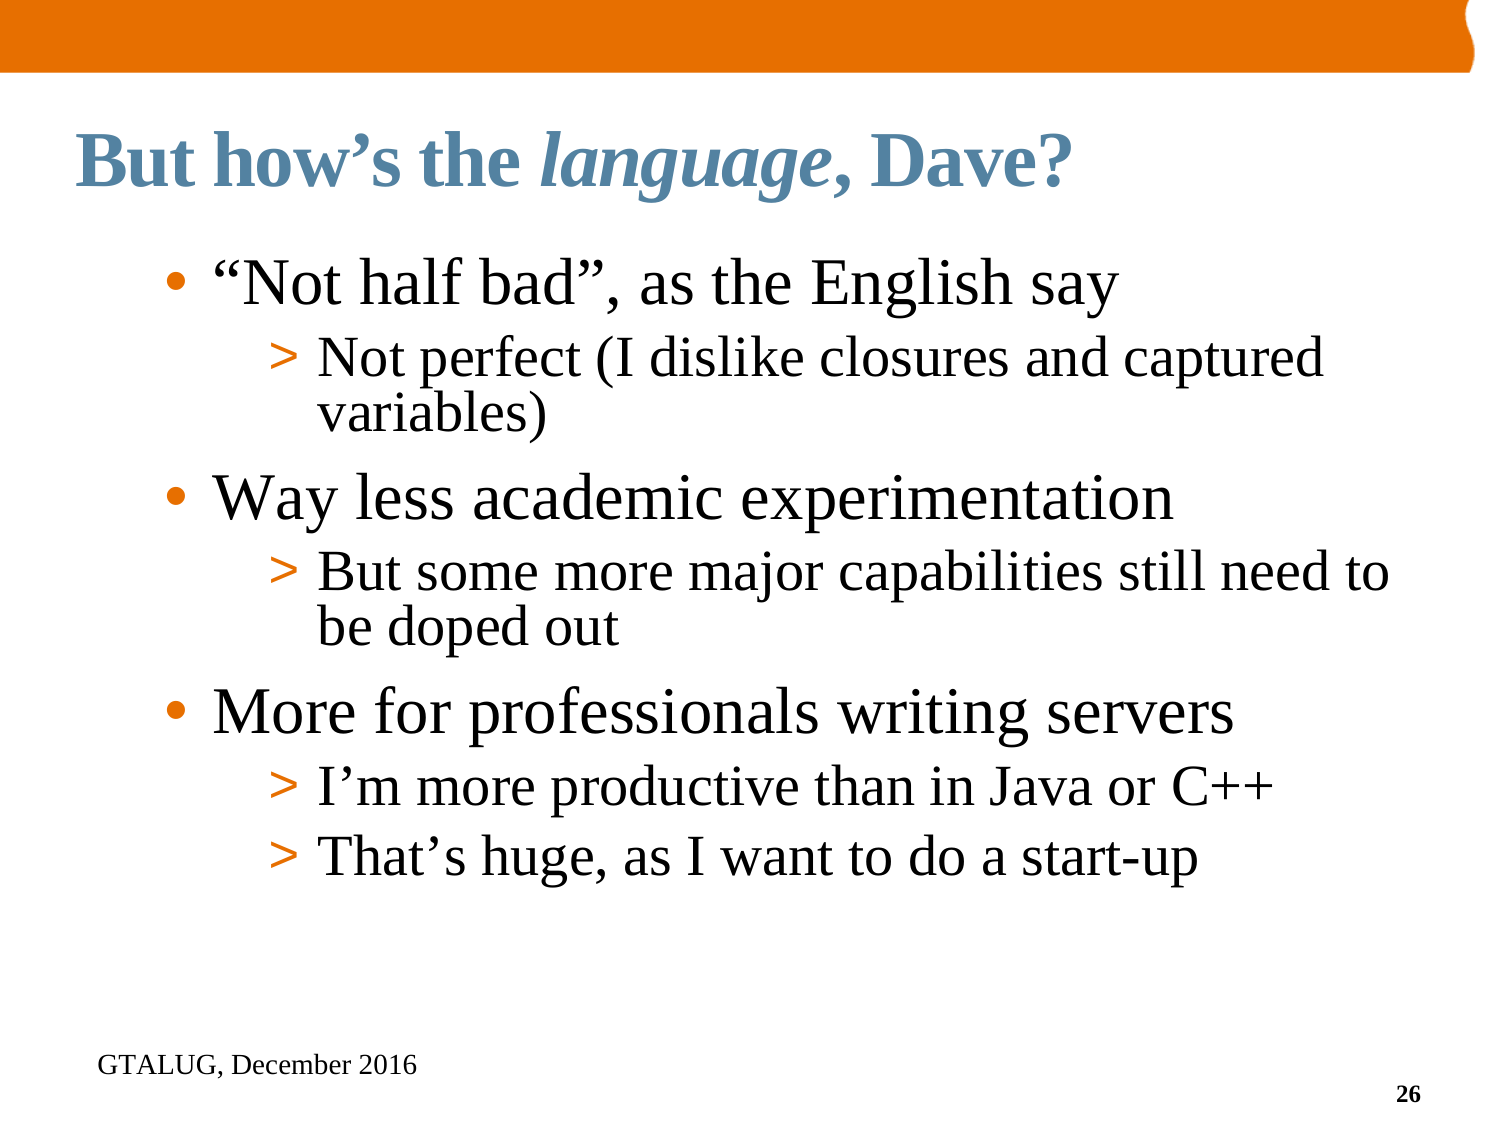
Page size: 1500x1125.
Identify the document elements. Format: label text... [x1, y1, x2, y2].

picture [0, 0, 1500, 75]
list “Not half bad”, as the English say Not perfect (I dislike closures and captured variables) Way less academic experimentation But some more major capabilities still need to be doped out More for professionals writing servers I’m more productive than in Java or C++ That’s huge, as I want to do a start-up [70, 254, 1408, 1014]
title But how’s the language, Dave? [75, 122, 1438, 228]
